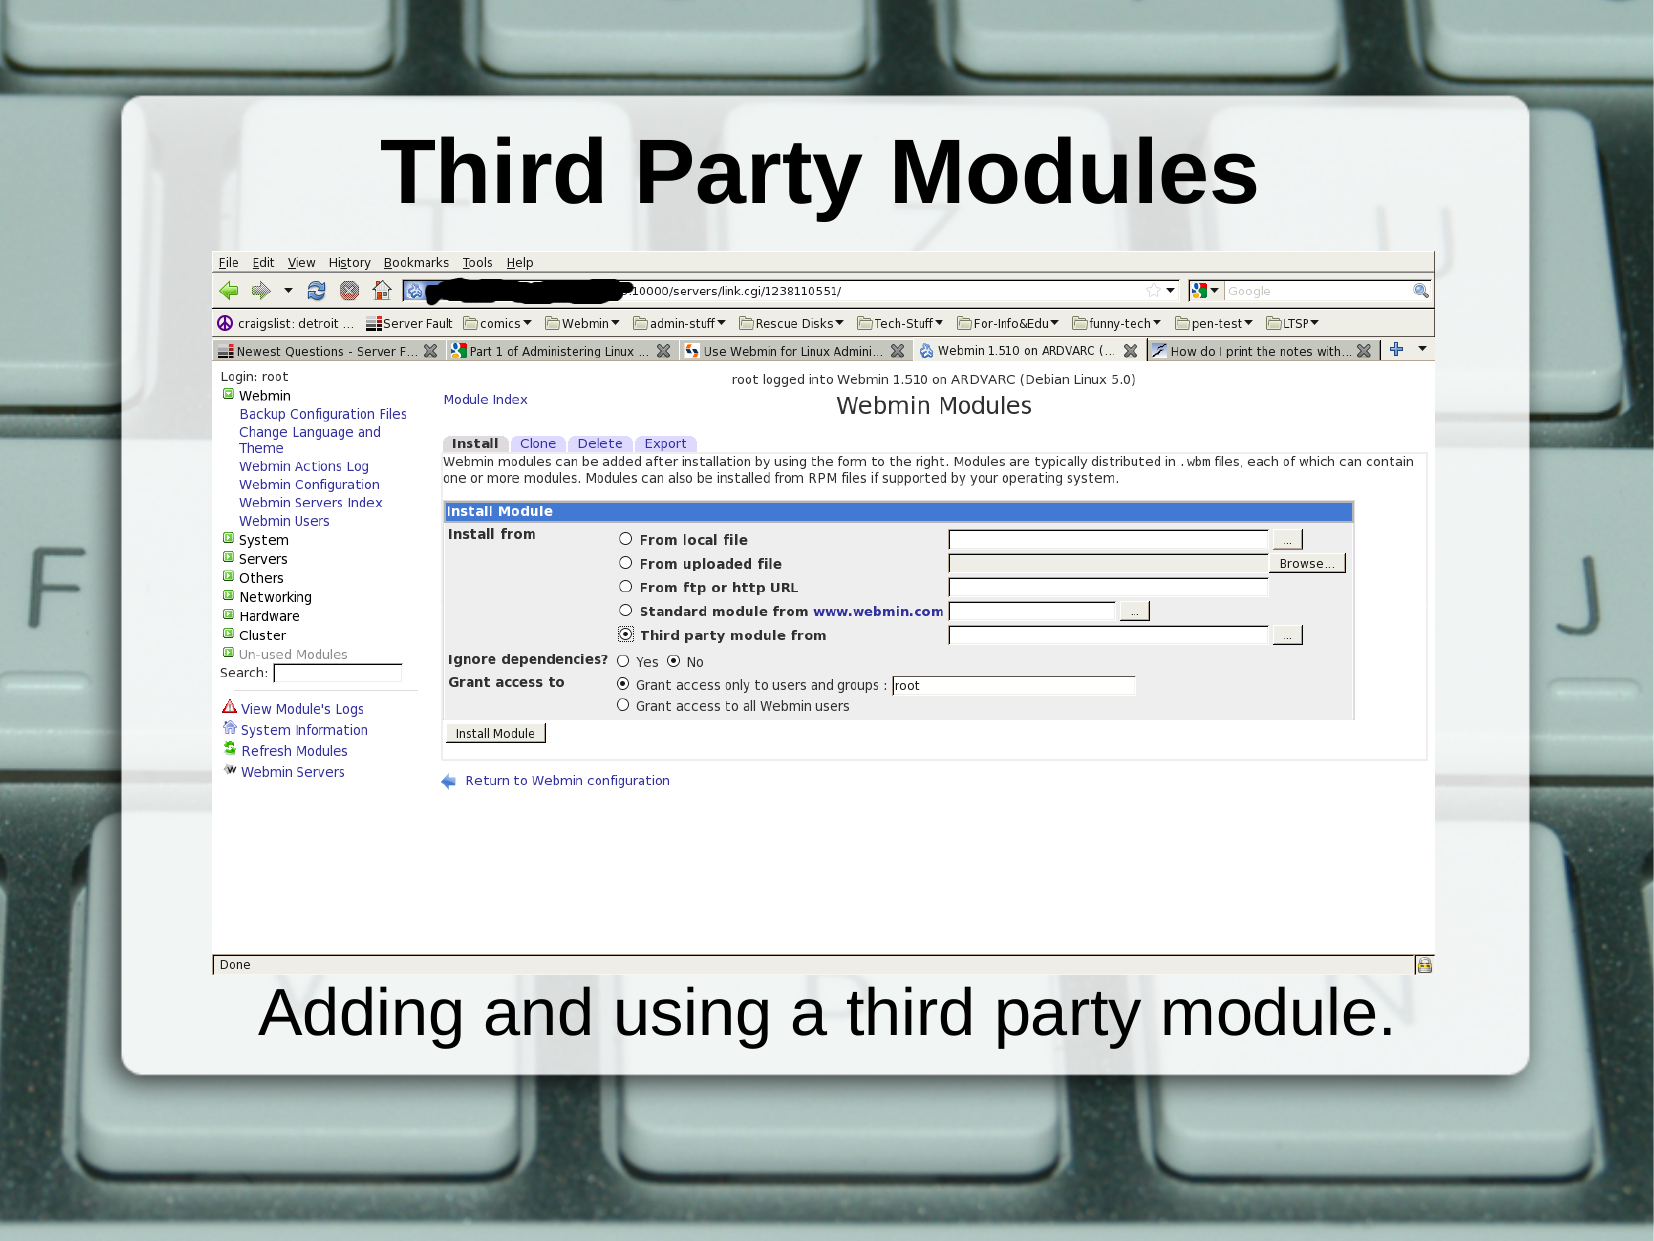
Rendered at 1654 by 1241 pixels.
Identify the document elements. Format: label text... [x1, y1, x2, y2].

picture [0, 0, 1654, 1241]
title Third Party Modules [135, 112, 1506, 231]
list Adding and using a third party module. [150, 975, 1507, 1059]
